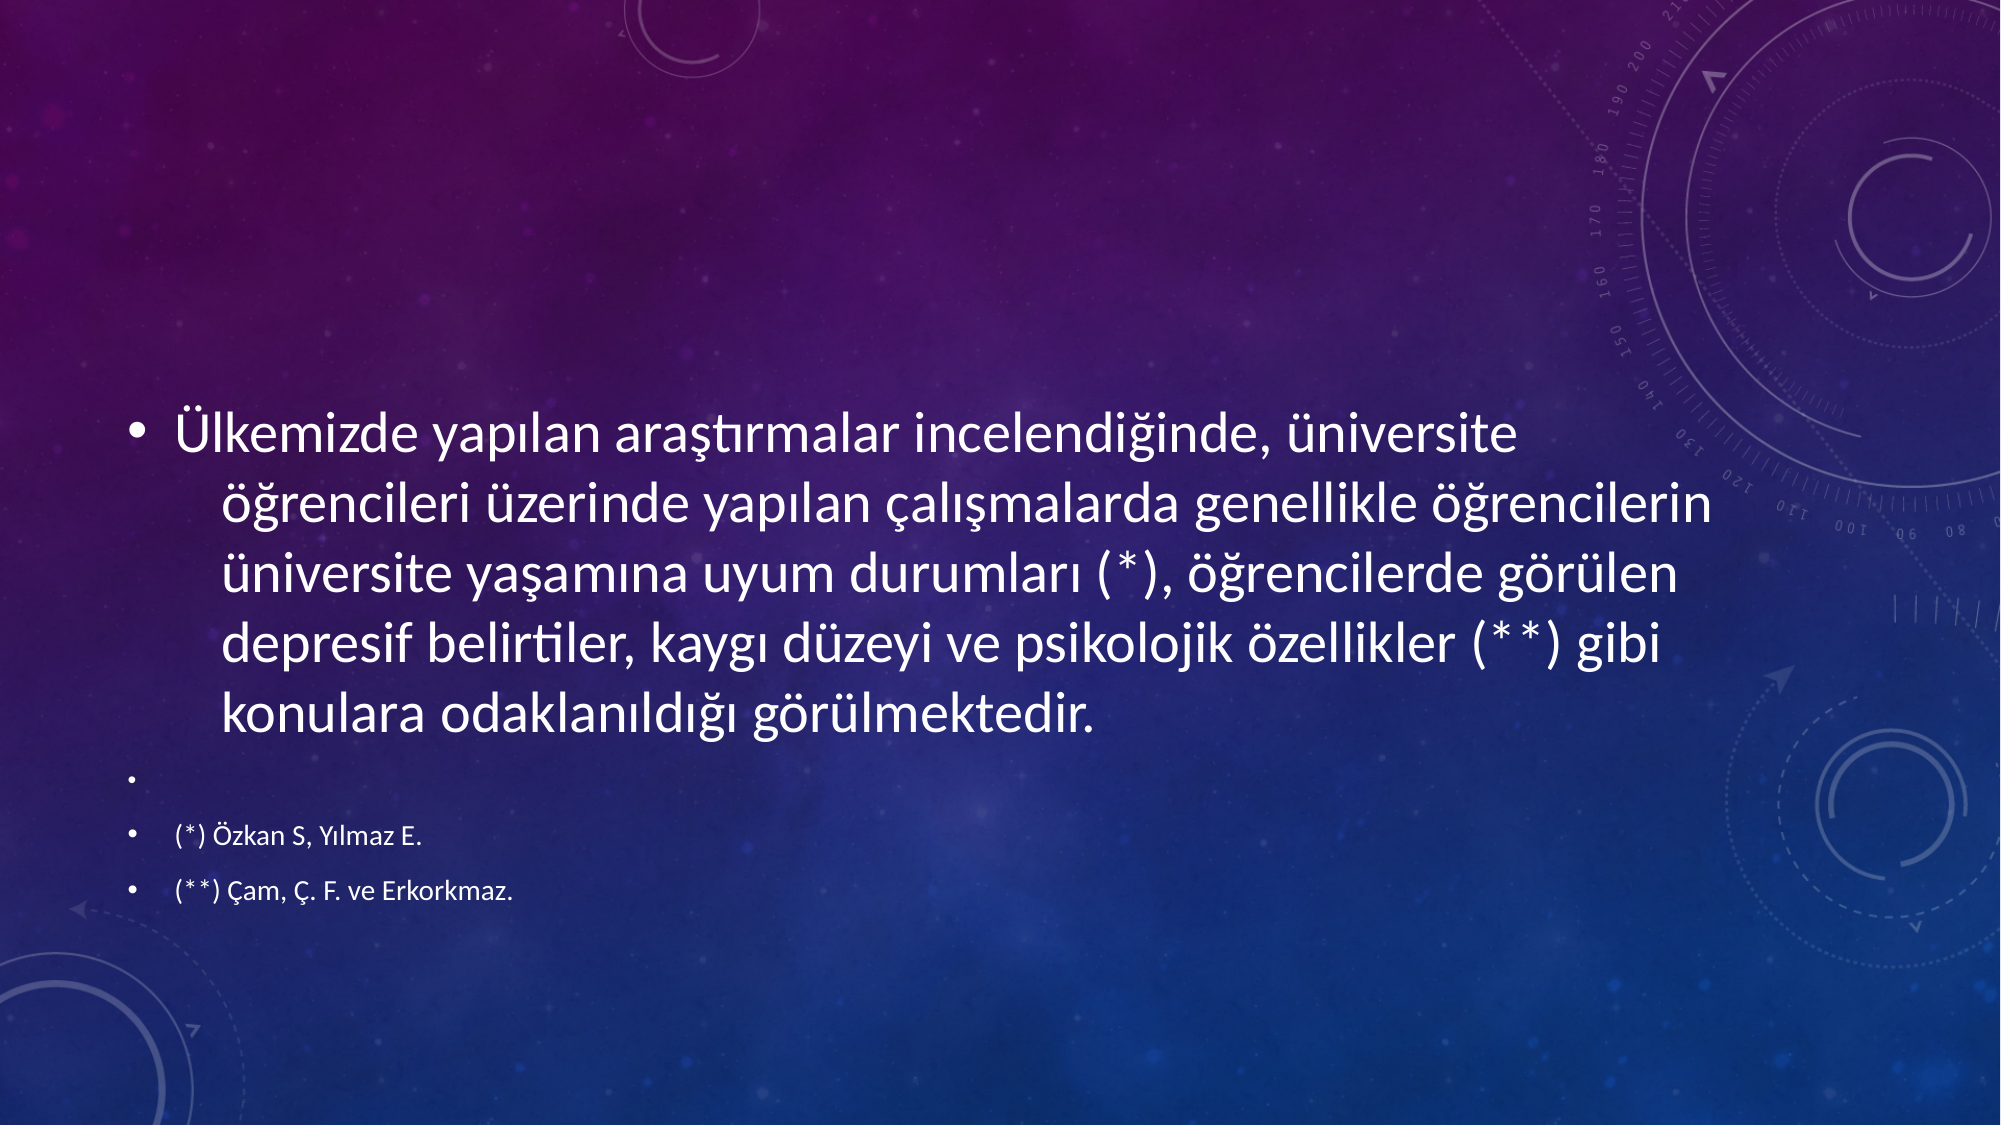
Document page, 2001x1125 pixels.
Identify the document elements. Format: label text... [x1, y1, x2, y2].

list Ülkemizde yapılan araştırmalar incelendiğinde, üniversite öğrencileri üzerinde yapılan çalışmalarda genellikle öğrencilerin üniversite yaşamına uyum durumları (*), öğrencilerde görülen depresif belirtiler, kaygı düzeyi ve psikolojik özellikler (**) gibi konulara odaklanıldığı görülmektedir. (*) Özkan S, Yılmaz E. (**) Çam, Ç. F. ve Erkorkmaz. [112, 351, 1775, 950]
